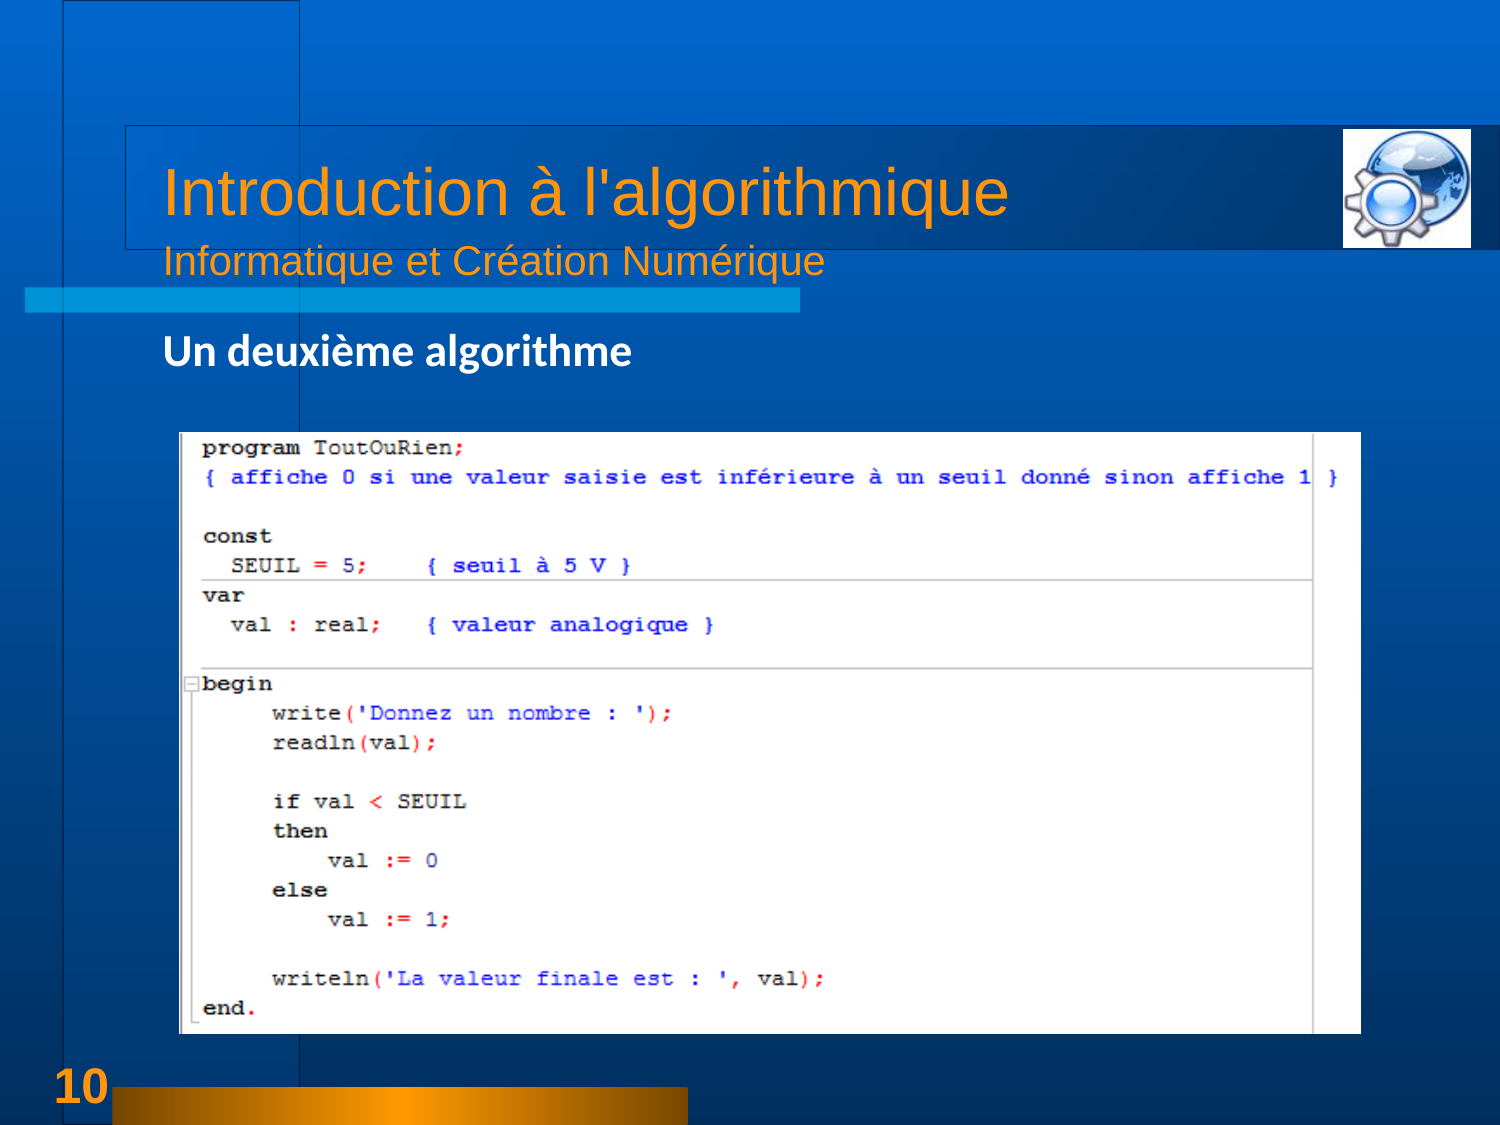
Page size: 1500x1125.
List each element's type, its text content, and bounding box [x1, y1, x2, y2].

picture [1343, 129, 1471, 248]
picture [179, 432, 1361, 1034]
text_box Un deuxième algorithme [147, 324, 1418, 1056]
